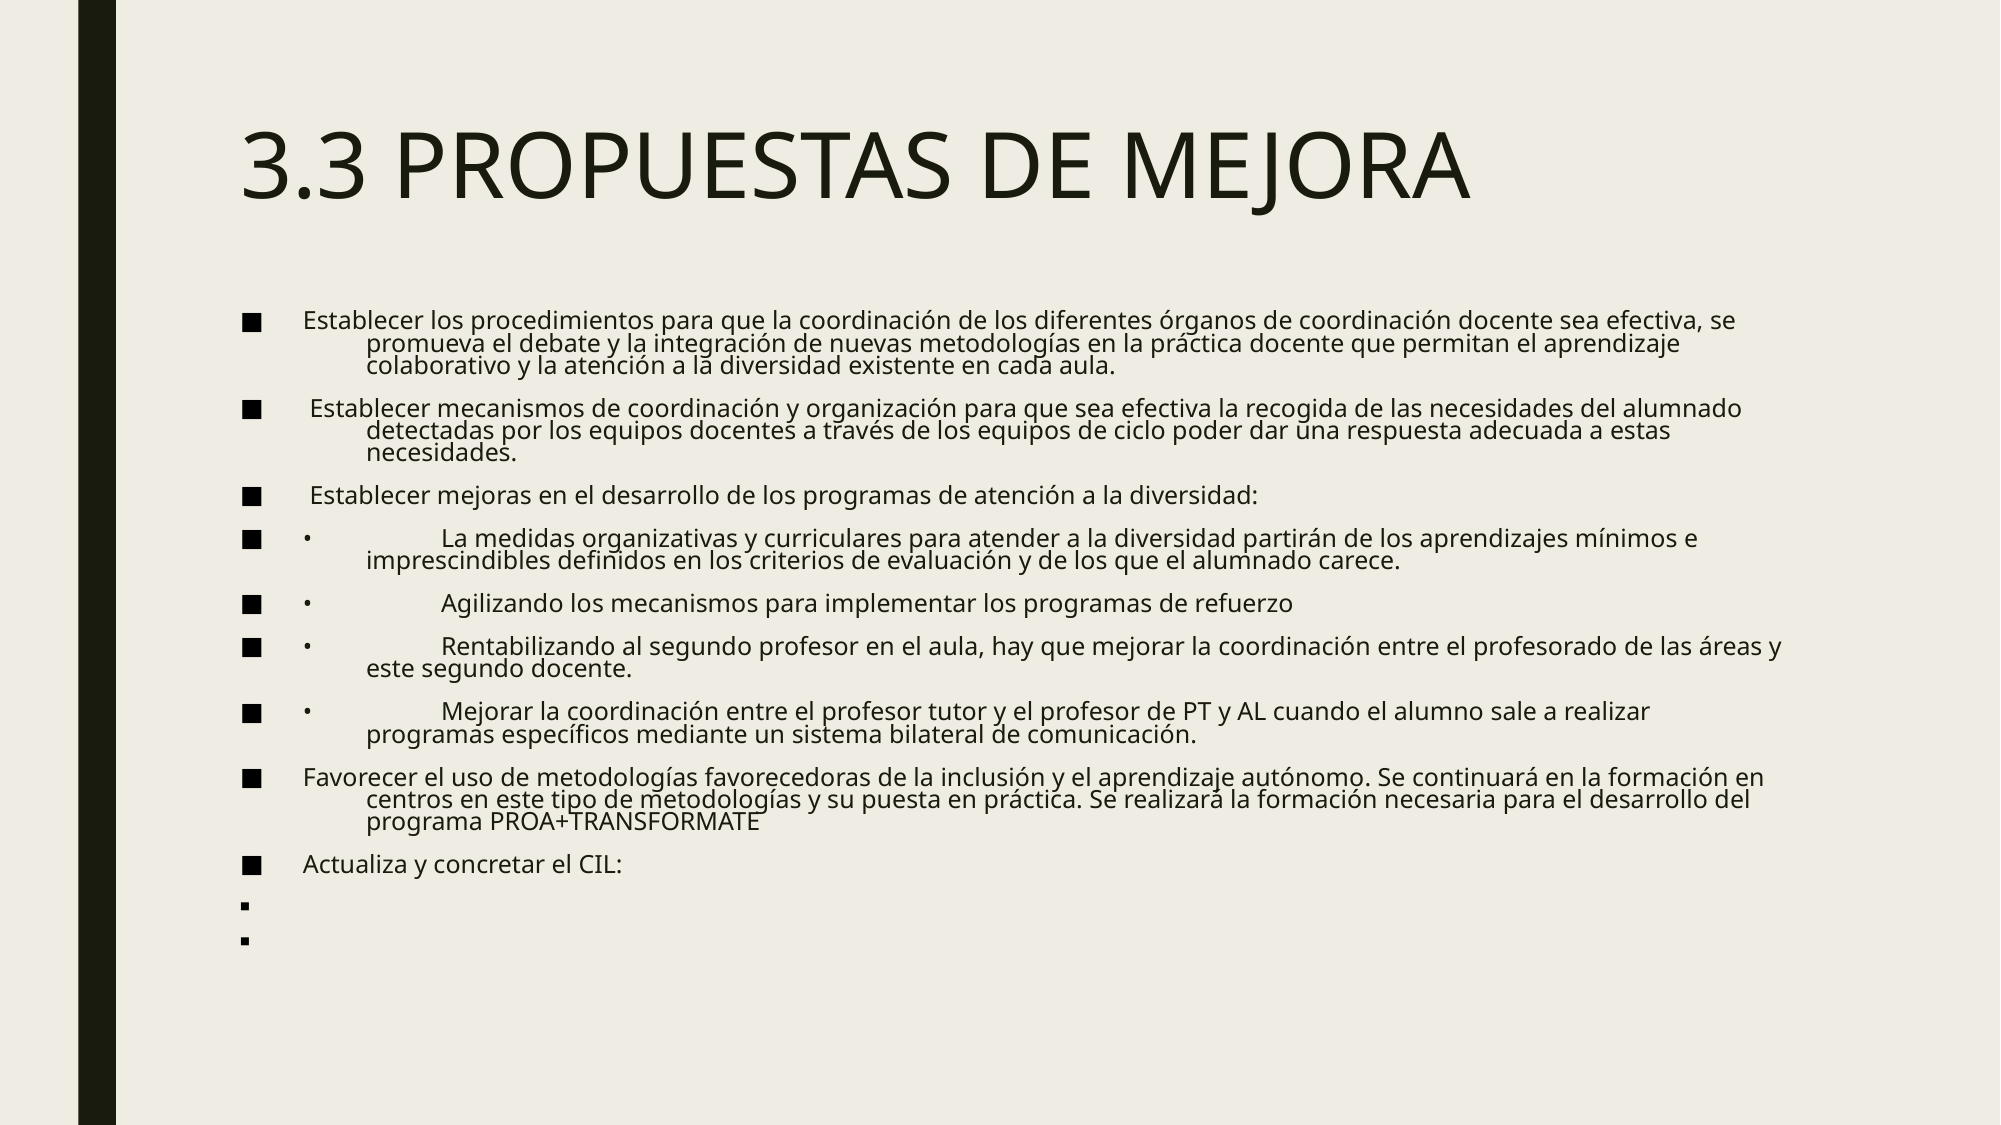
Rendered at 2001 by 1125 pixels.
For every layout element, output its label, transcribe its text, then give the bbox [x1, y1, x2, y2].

list Establecer los procedimientos para que la coordinación de los diferentes órganos de coordinación docente sea efectiva, se promueva el debate y la integración de nuevas metodologías en la práctica docente que permitan el aprendizaje colaborativo y la atención a la diversidad existente en cada aula. Establecer mecanismos de coordinación y organización para que sea efectiva la recogida de las necesidades del alumnado detectadas por los equipos docentes a través de los equipos de ciclo poder dar una respuesta adecuada a estas necesidades. Establecer mejoras en el desarrollo de los programas de atención a la diversidad: • La medidas organizativas y curriculares para atender a la diversidad partirán de los aprendizajes mínimos e imprescindibles definidos en los criterios de evaluación y de los que el alumnado carece. • Agilizando los mecanismos para implementar los programas de refuerzo • Rentabilizando al segundo profesor en el aula, hay que mejorar la coordinación entre el profesorado de las áreas y este segundo docente. • Mejorar la coordinación entre el profesor tutor y el profesor de PT y AL cuando el alumno sale a realizar programas específicos mediante un sistema bilateral de comunicación. Favorecer el uso de metodologías favorecedoras de la inclusión y el aprendizaje autónomo. Se continuará en la formación en centros en este tipo de metodologías y su puesta en práctica. Se realizará la formación necesaria para el desarrollo del programa PROA+TRANSFORMATE Actualiza y concretar el CIL: [225, 271, 1801, 963]
title 3.3 PROPUESTAS DE MEJORA [225, 112, 1801, 252]
